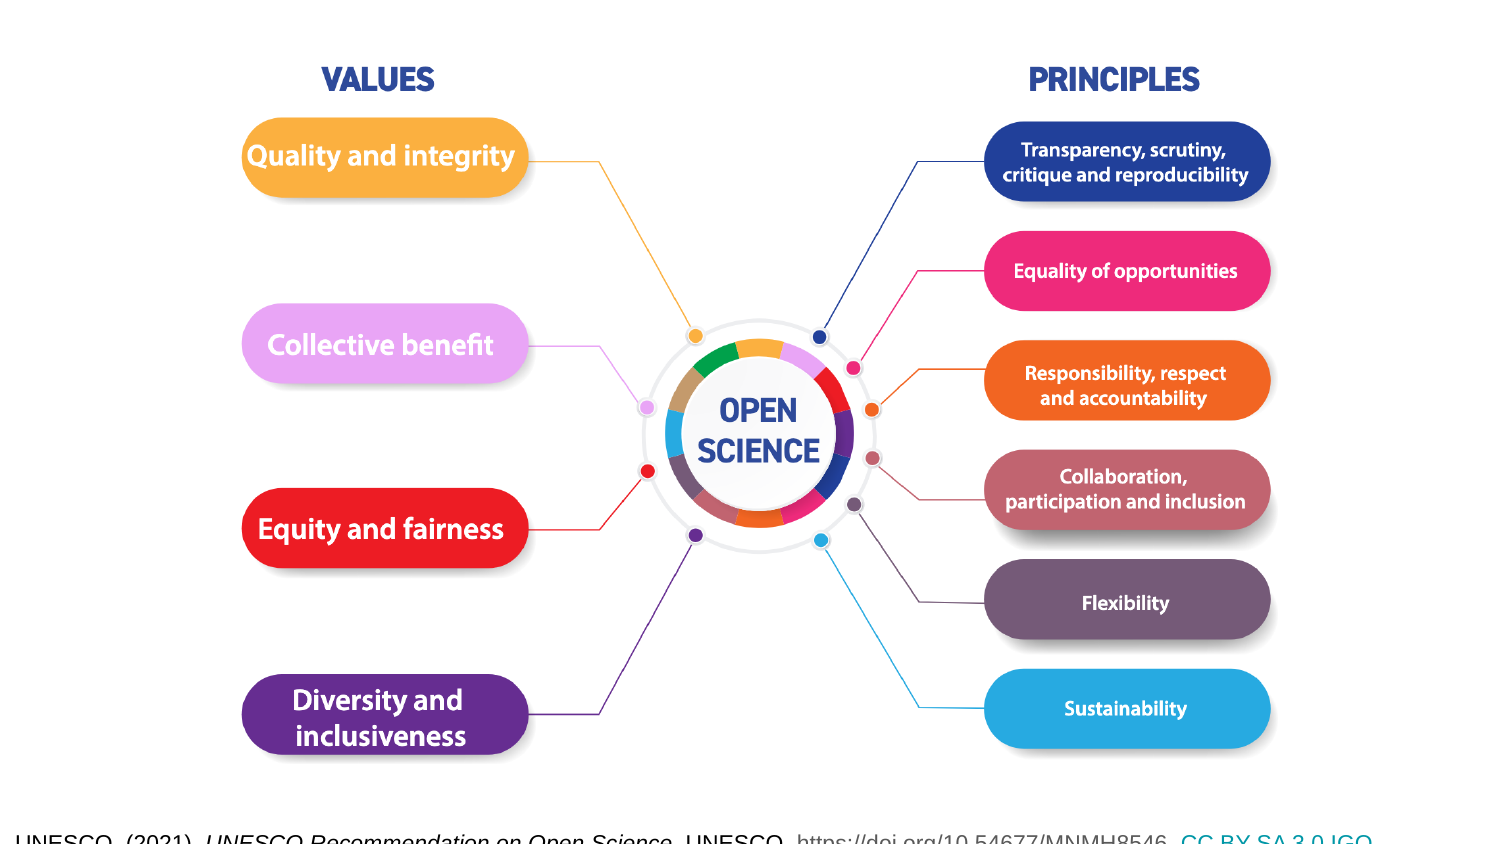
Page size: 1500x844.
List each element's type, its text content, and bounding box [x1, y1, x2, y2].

text_box UNESCO. (2021). UNESCO Recommendation on Open Science. UNESCO. https://doi.org/10.54677/MNMH8546, CC BY-SA 3.0 IGO. [0, 785, 1420, 844]
picture [218, 23, 1282, 774]
